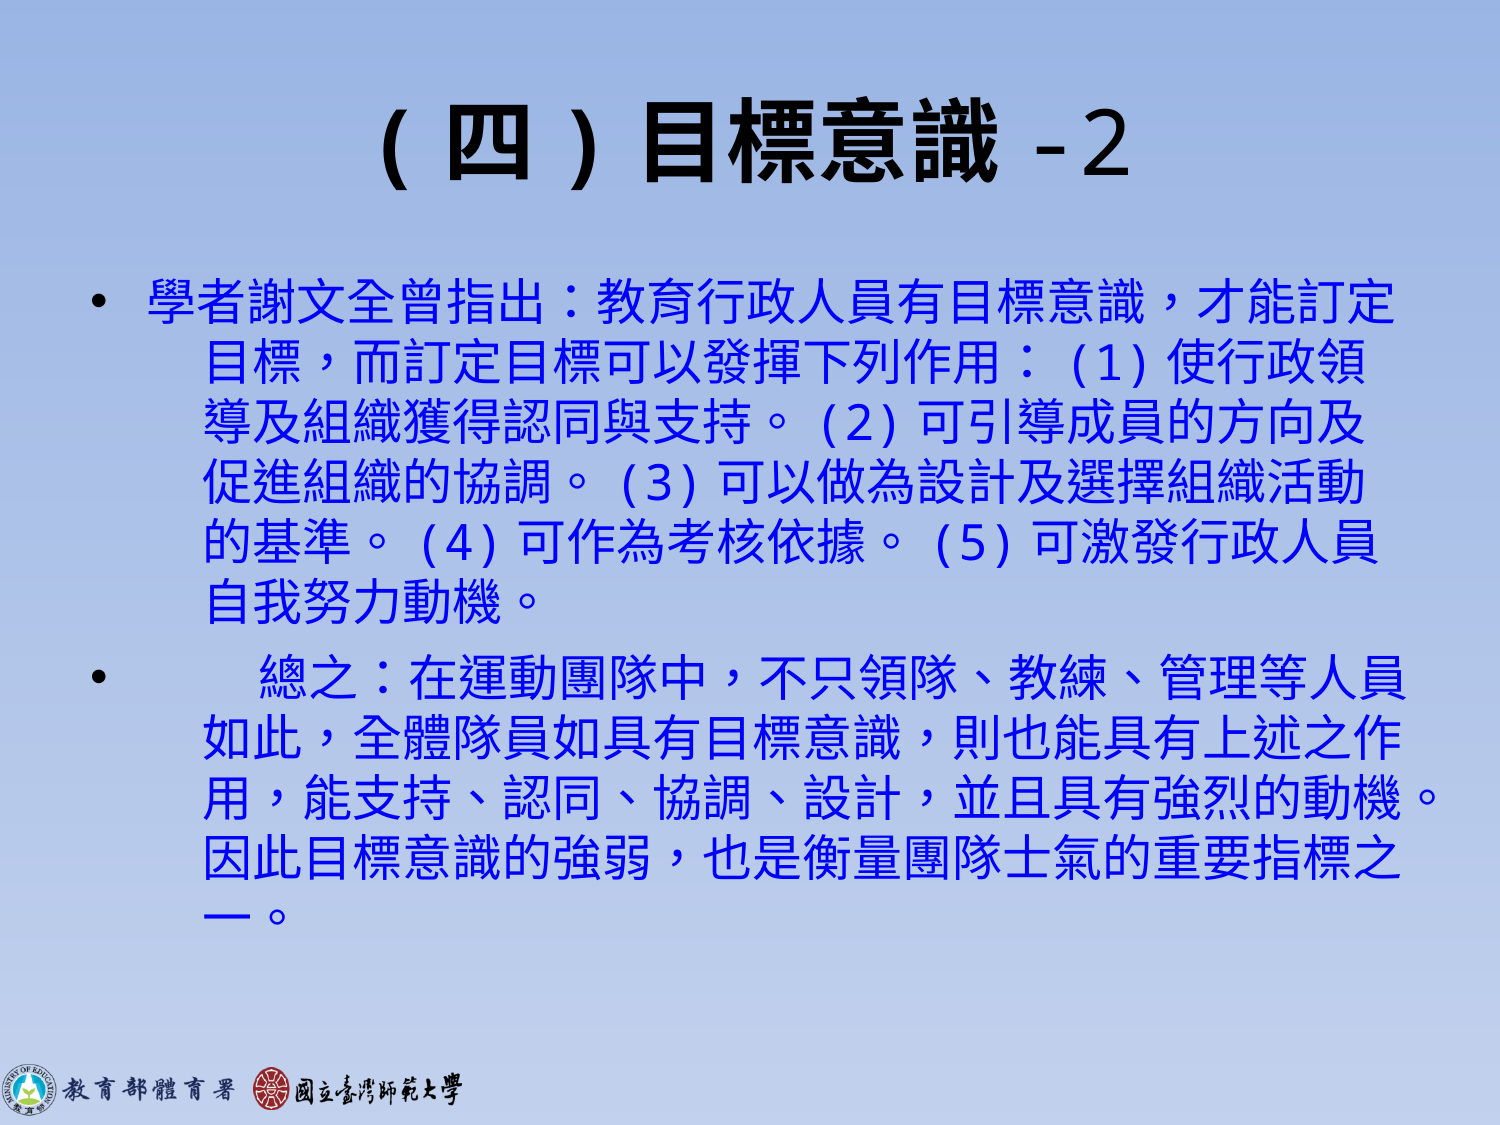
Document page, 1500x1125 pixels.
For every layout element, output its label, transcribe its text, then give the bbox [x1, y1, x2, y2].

list 學者謝文全曾指出：教育行政人員有目標意識，才能訂定目標，而訂定目標可以發揮下列作用：(1)使行政領導及組織獲得認同與支持。(2)可引導成員的方向及促進組織的協調。(3)可以做為設計及選擇組織活動的基準。(4)可作為考核依據。(5)可激發行政人員自我努力動機。 總之：在運動團隊中，不只領隊、教練、管理等人員如此，全體隊員如具有目標意識，則也能具有上述之作用，能支持、認同、協調、設計，並且具有強烈的動機。因此目標意識的強弱，也是衡量團隊士氣的重要指標之一。 [75, 262, 1426, 1005]
title (四)目標意識-2 [75, 45, 1426, 233]
